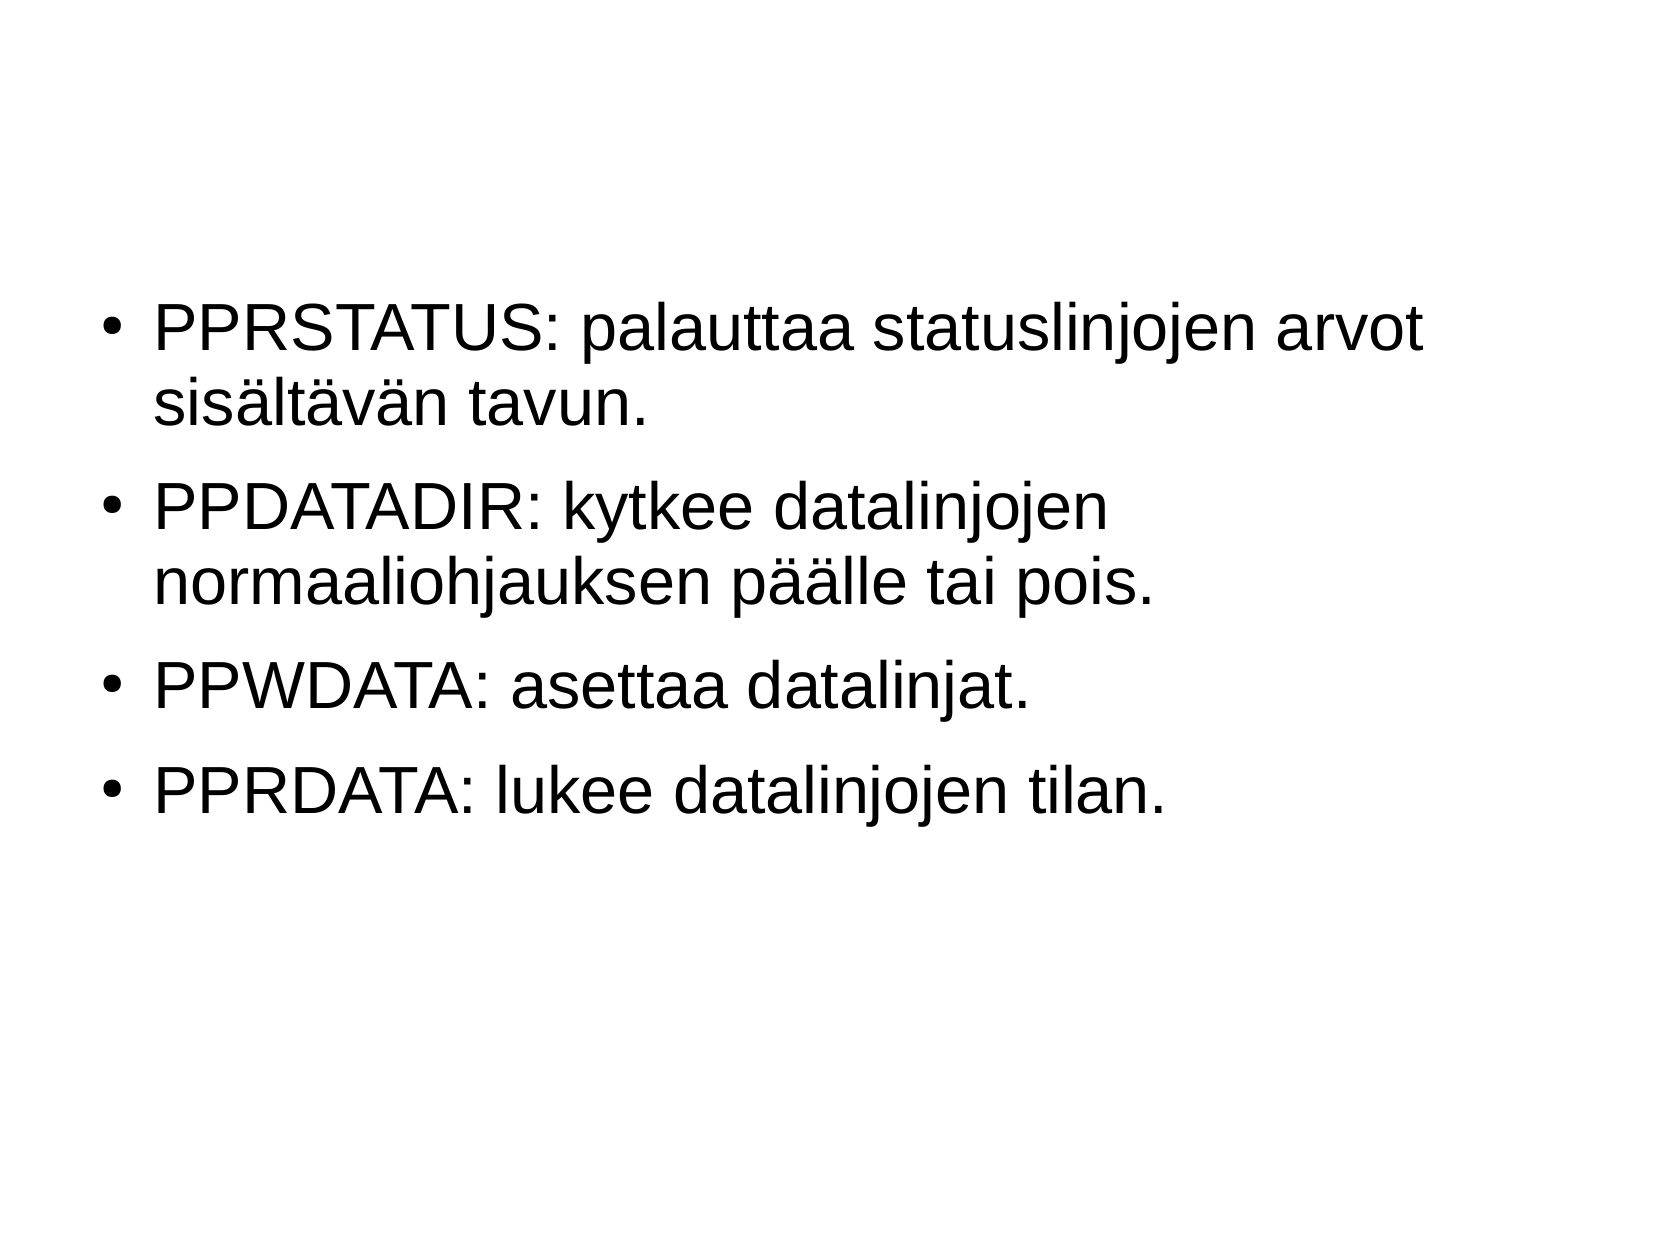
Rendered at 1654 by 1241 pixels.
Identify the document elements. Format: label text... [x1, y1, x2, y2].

list PPRSTATUS: palauttaa statuslinjojen arvot sisältävän tavun. PPDATADIR: kytkee datalinjojen normaaliohjauksen päälle tai pois. PPWDATA: asettaa datalinjat. PPRDATA: lukee datalinjojen tilan. [82, 290, 1571, 1094]
